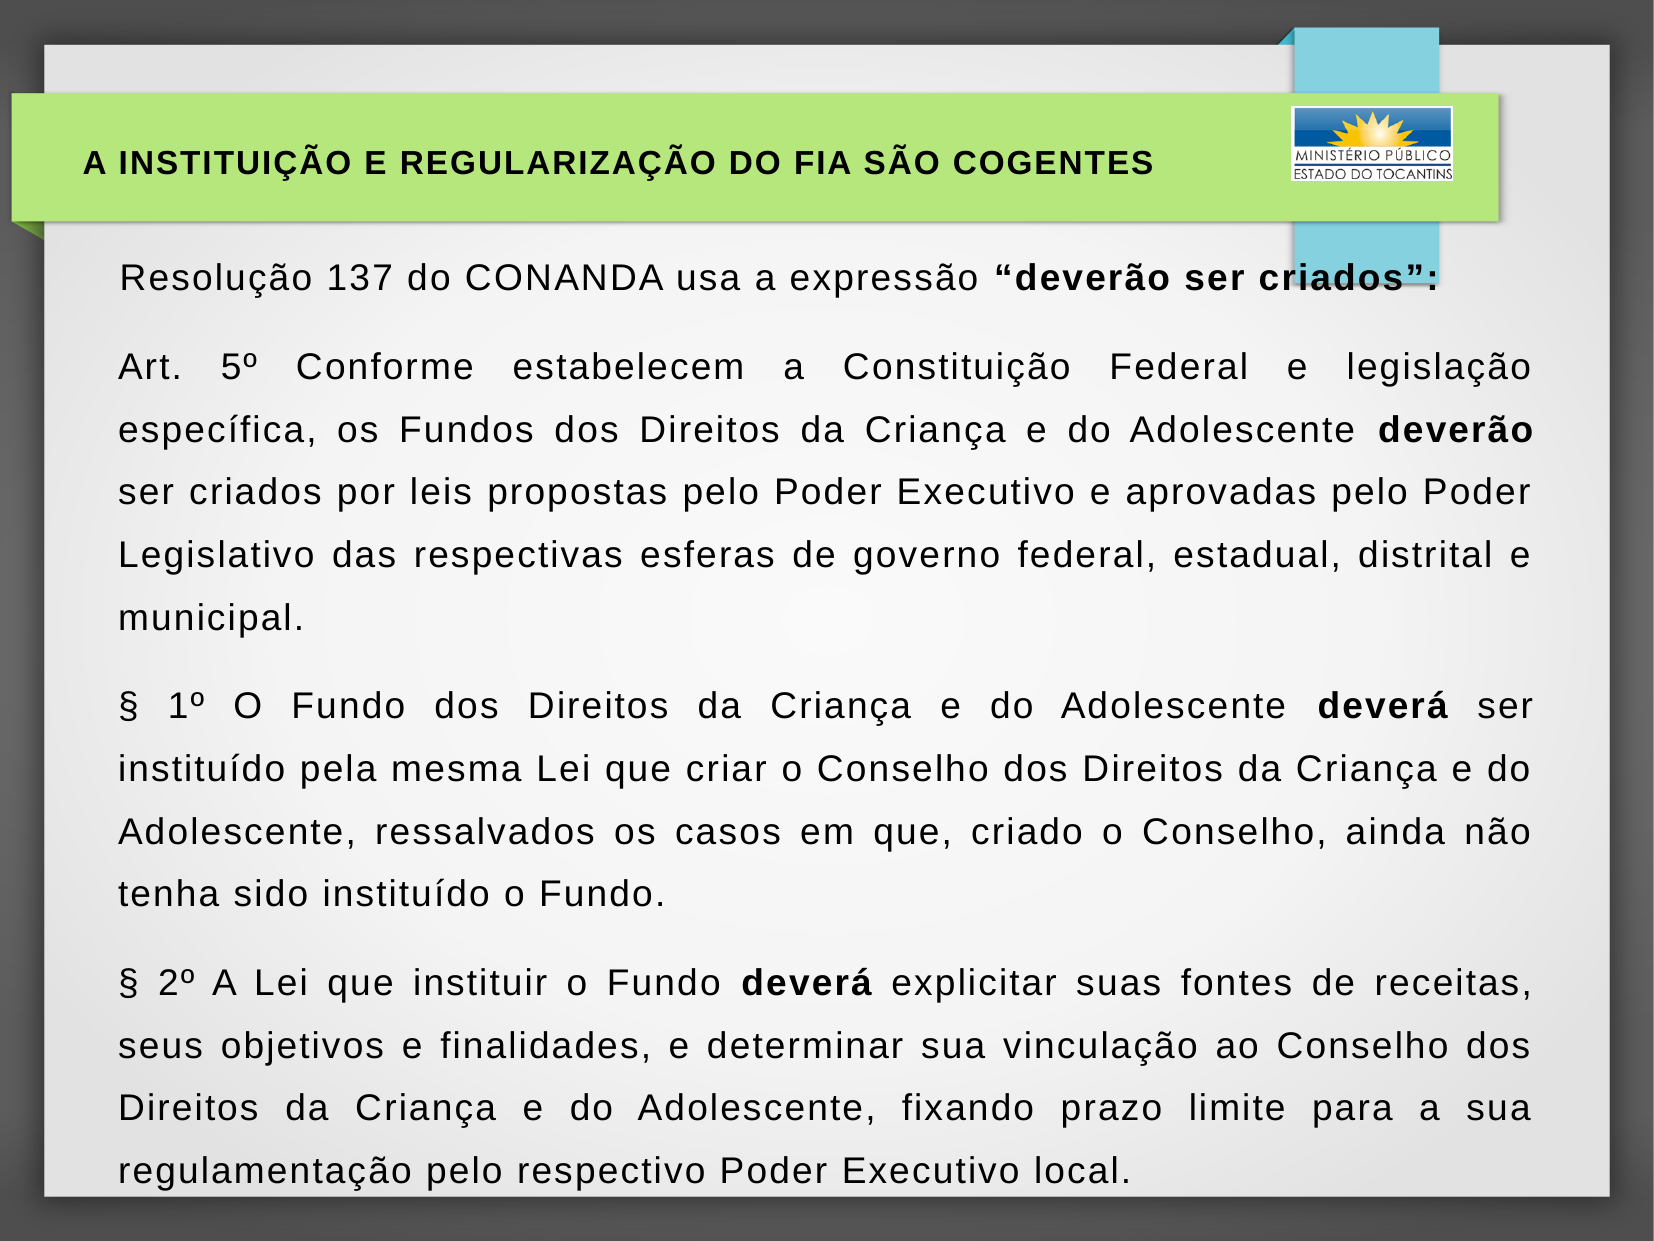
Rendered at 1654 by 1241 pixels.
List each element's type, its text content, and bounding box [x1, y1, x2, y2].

list Resolução 137 do CONANDA usa a expressão “deverão ser criados”: Art. 5º Conforme estabelecem a Constituição Federal e legislação específica, os Fundos dos Direitos da Criança e do Adolescente deverão ser criados por leis propostas pelo Poder Executivo e aprovadas pelo Poder Legislativo das respectivas esferas de governo federal, estadual, distrital e municipal. § 1º O Fundo dos Direitos da Criança e do Adolescente deverá ser instituído pela mesma Lei que criar o Conselho dos Direitos da Criança e do Adolescente, ressalvados os casos em que, criado o Conselho, ainda não tenha sido instituído o Fundo. § 2º A Lei que instituir o Fundo deverá explicitar suas fontes de receitas, seus objetivos e finalidades, e determinar sua vinculação ao Conselho dos Direitos da Criança e do Adolescente, fixando prazo limite para a sua regulamentação pelo respectivo Poder Executivo local. [118, 236, 1536, 1193]
picture [0, 0, 1654, 1241]
title A INSTITUIÇÃO E REGULARIZAÇÃO DO FIA SÃO COGENTES [82, 94, 1264, 213]
